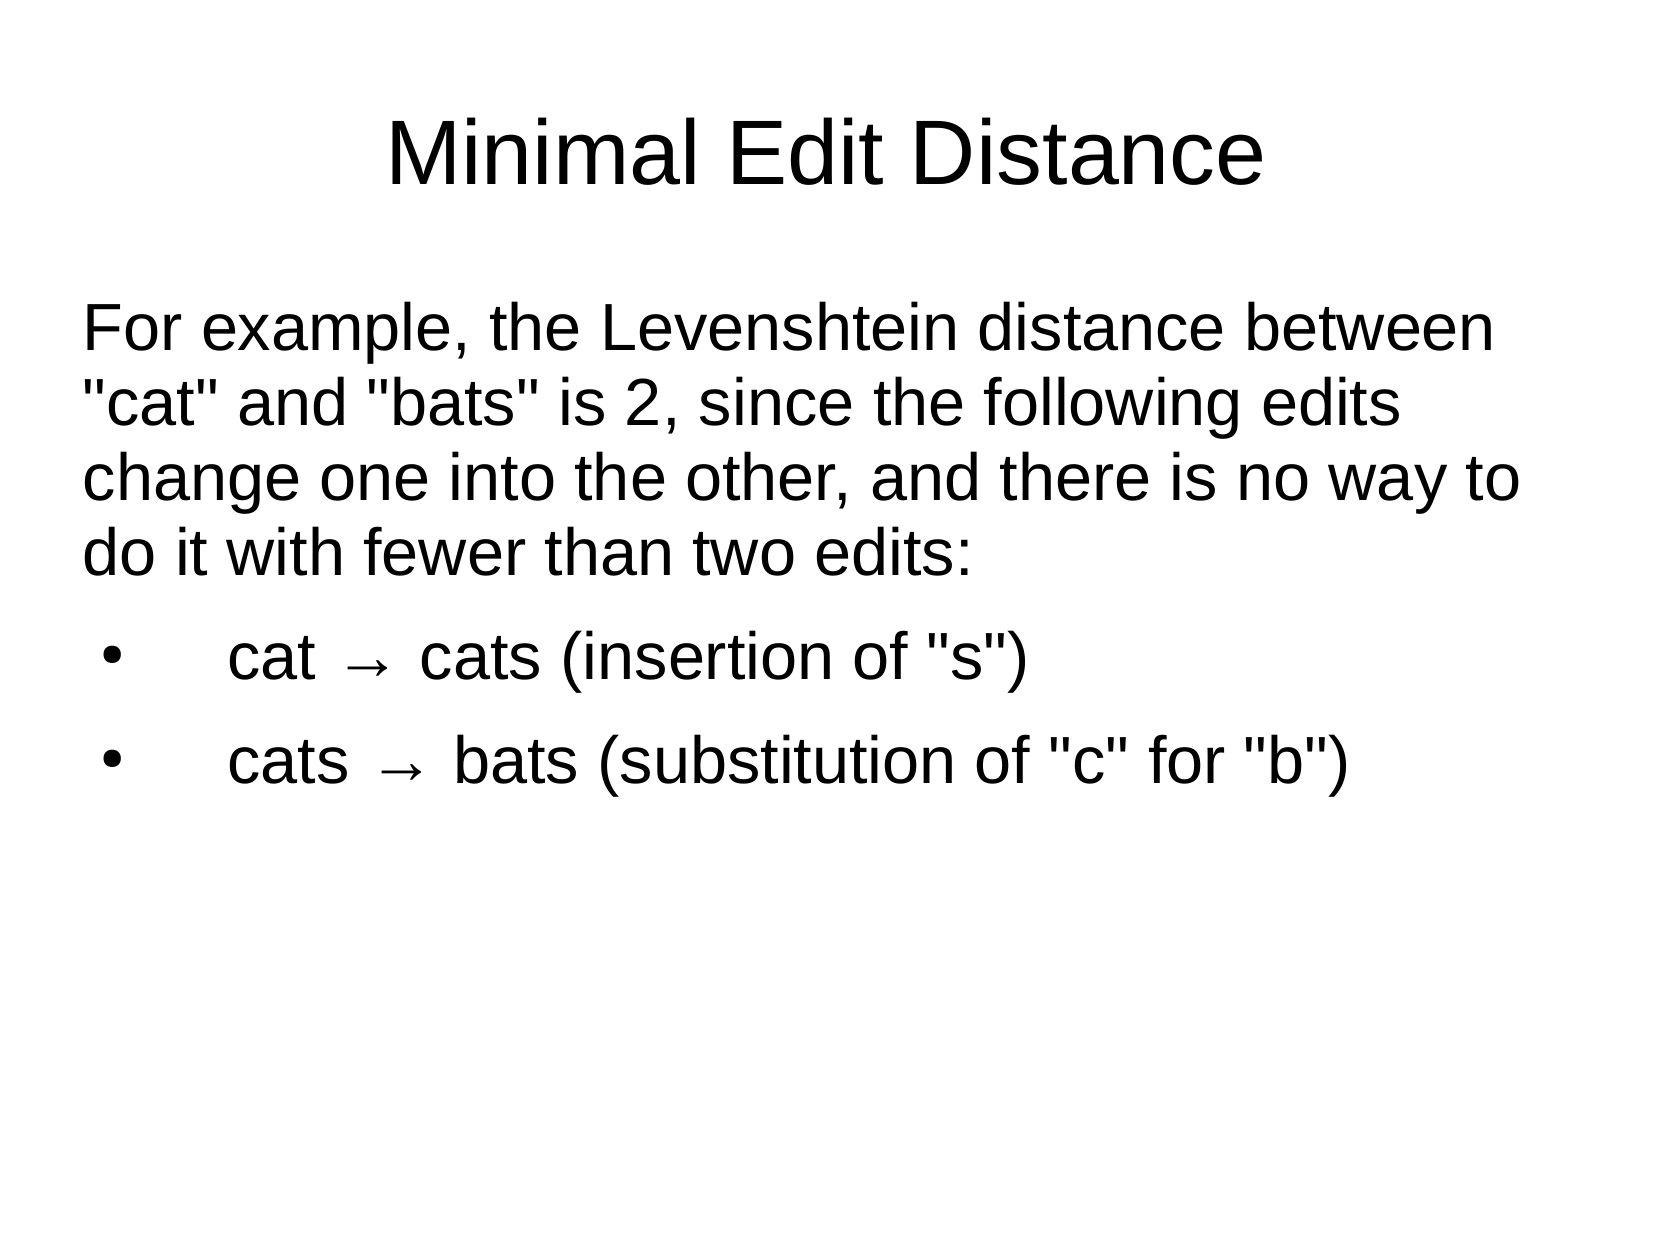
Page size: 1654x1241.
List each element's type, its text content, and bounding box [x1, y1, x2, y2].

list For example, the Levenshtein distance between "cat" and "bats" is 2, since the following edits change one into the other, and there is no way to do it with fewer than two edits: cat → cats (insertion of "s") cats → bats (substitution of "c" for "b") [82, 290, 1571, 1010]
title Minimal Edit Distance [82, 49, 1571, 257]
